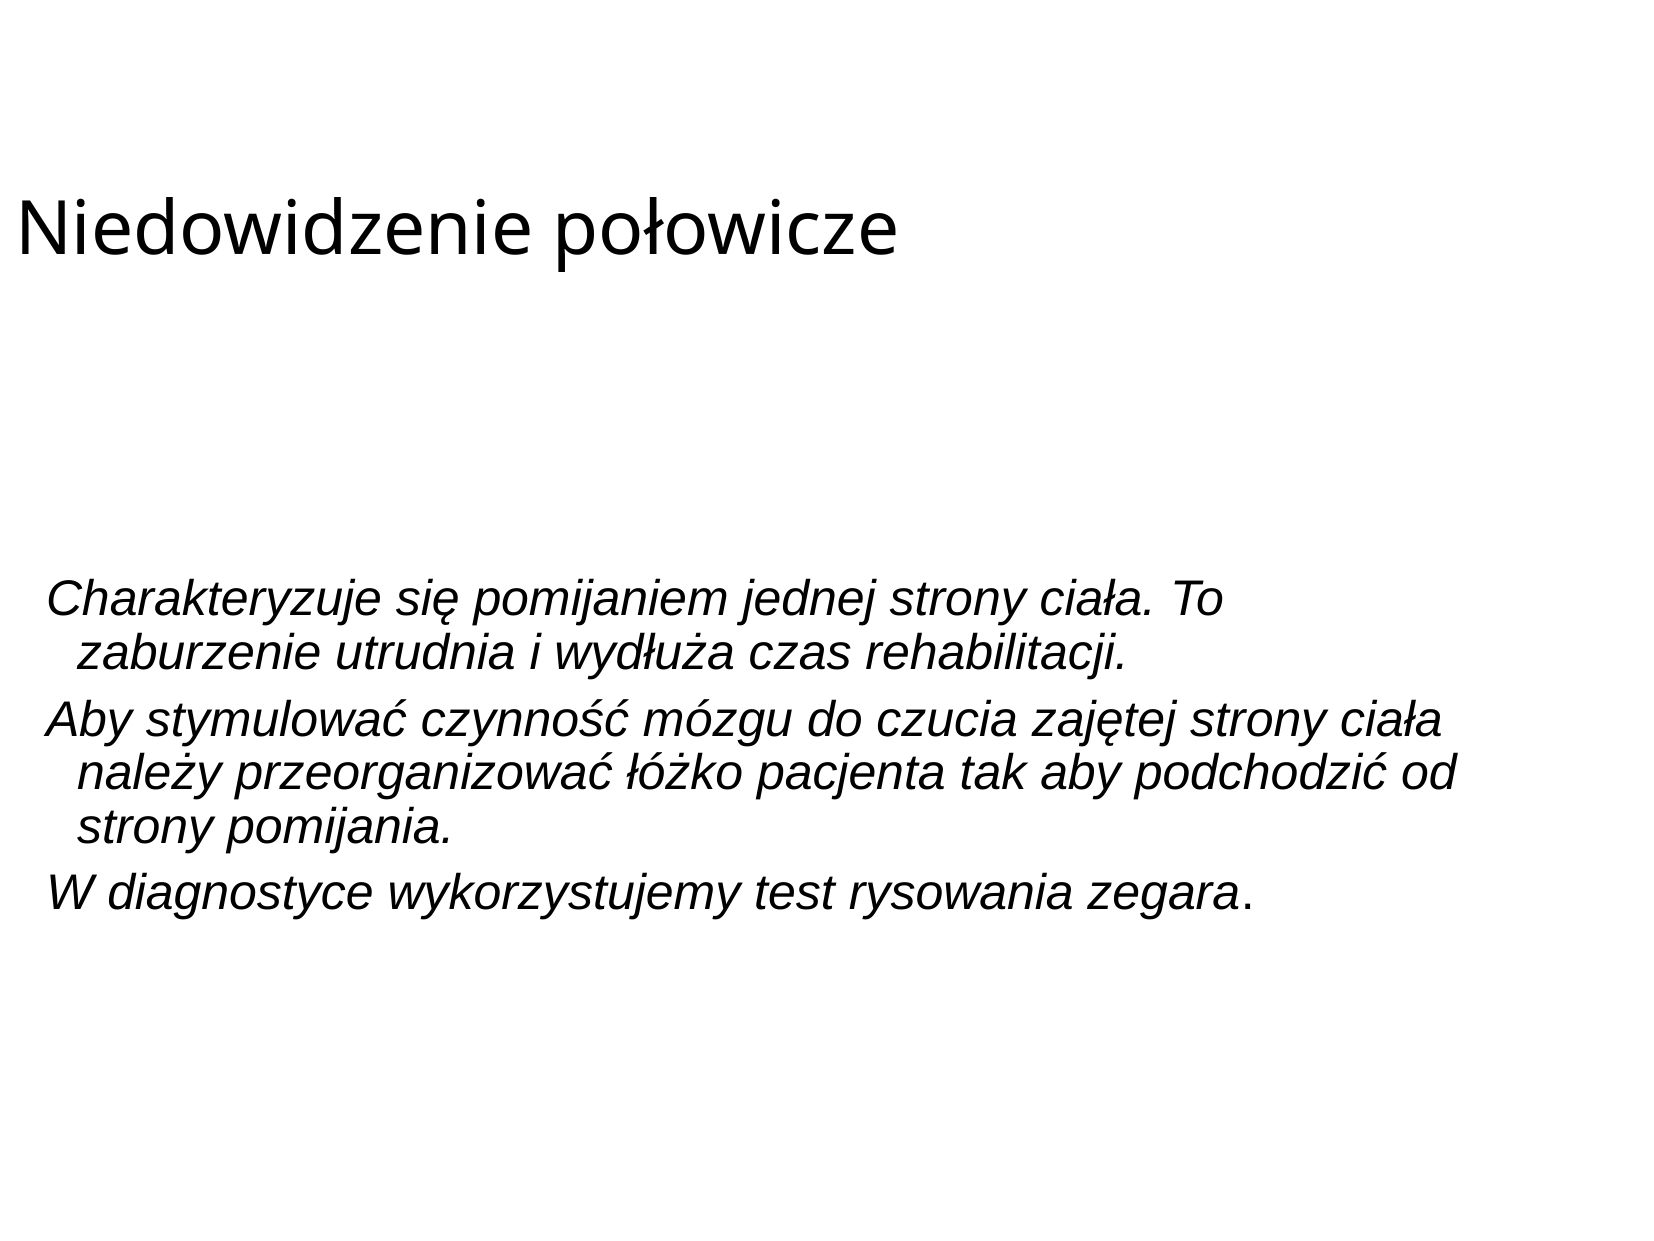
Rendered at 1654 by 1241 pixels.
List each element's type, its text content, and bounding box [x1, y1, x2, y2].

title Niedowidzenie połowicze [0, 127, 1489, 334]
list Charakteryzuje się pomijaniem jednej strony ciała. To zaburzenie utrudnia i wydłuża czas rehabilitacji. Aby stymulować czynność mózgu do czucia zajętej strony ciała należy przeorganizować łóżko pacjenta tak aby podchodzić od strony pomijania. W diagnostyce wykorzystujemy test rysowania zegara. [0, 350, 1489, 1144]
